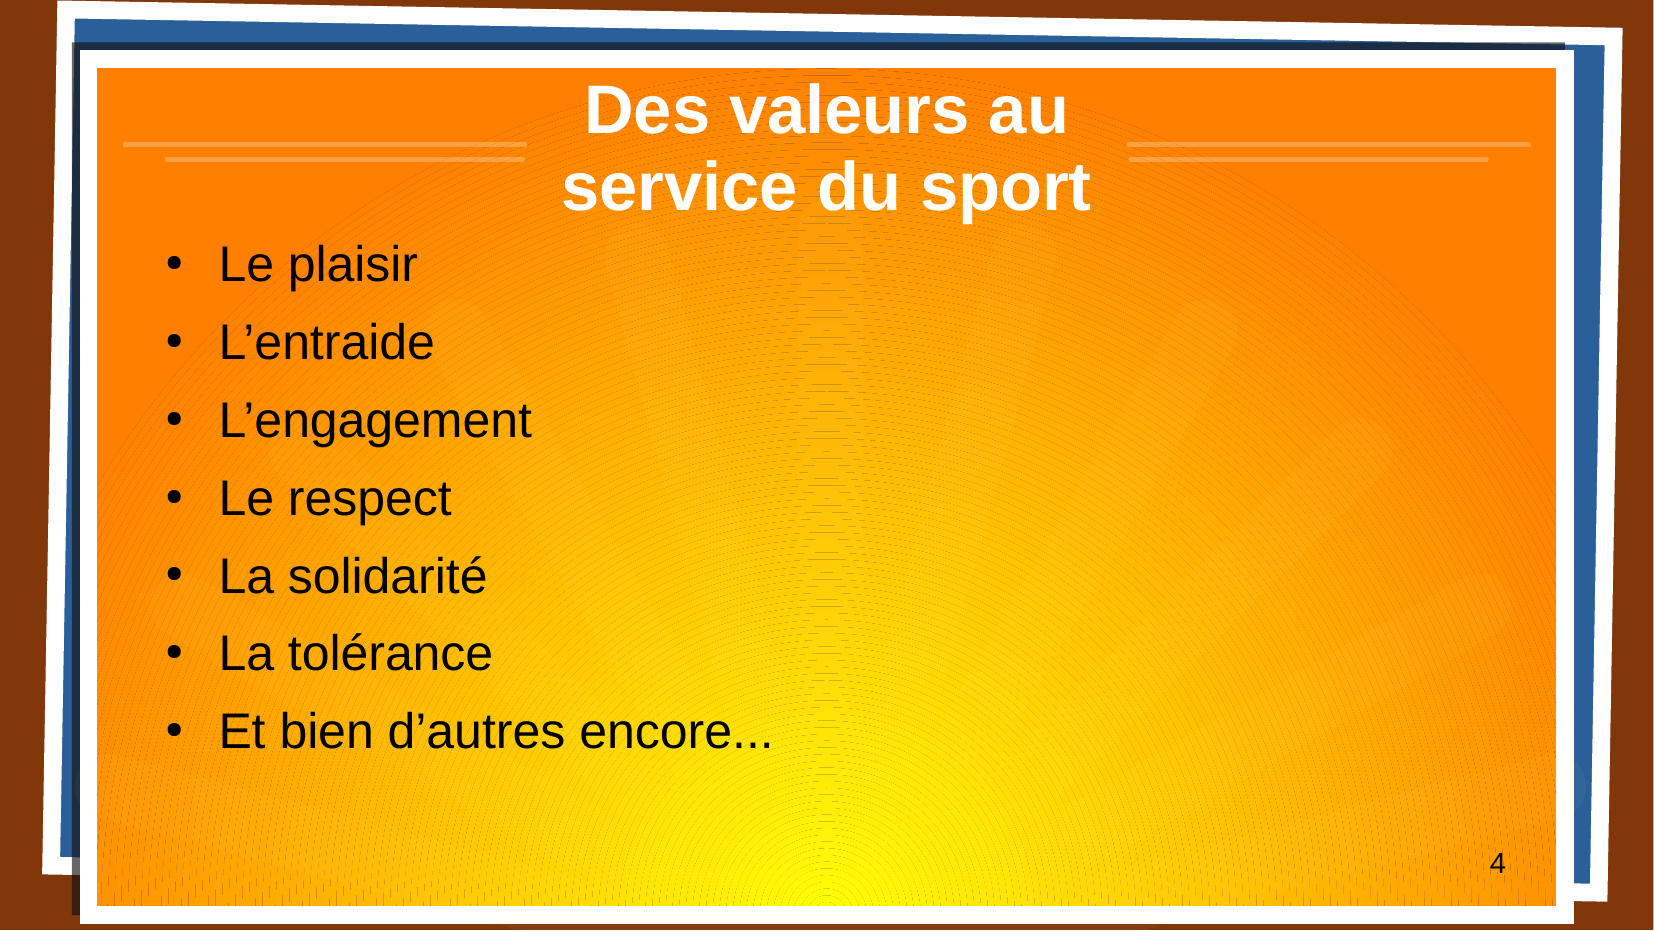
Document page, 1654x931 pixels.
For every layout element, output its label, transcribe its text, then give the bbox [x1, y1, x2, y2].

list Le plaisir L’entraide L’engagement Le respect La solidarité La tolérance Et bien d’autres encore... [147, 236, 1506, 827]
title Des valeurs au service du sport [531, 70, 1123, 225]
